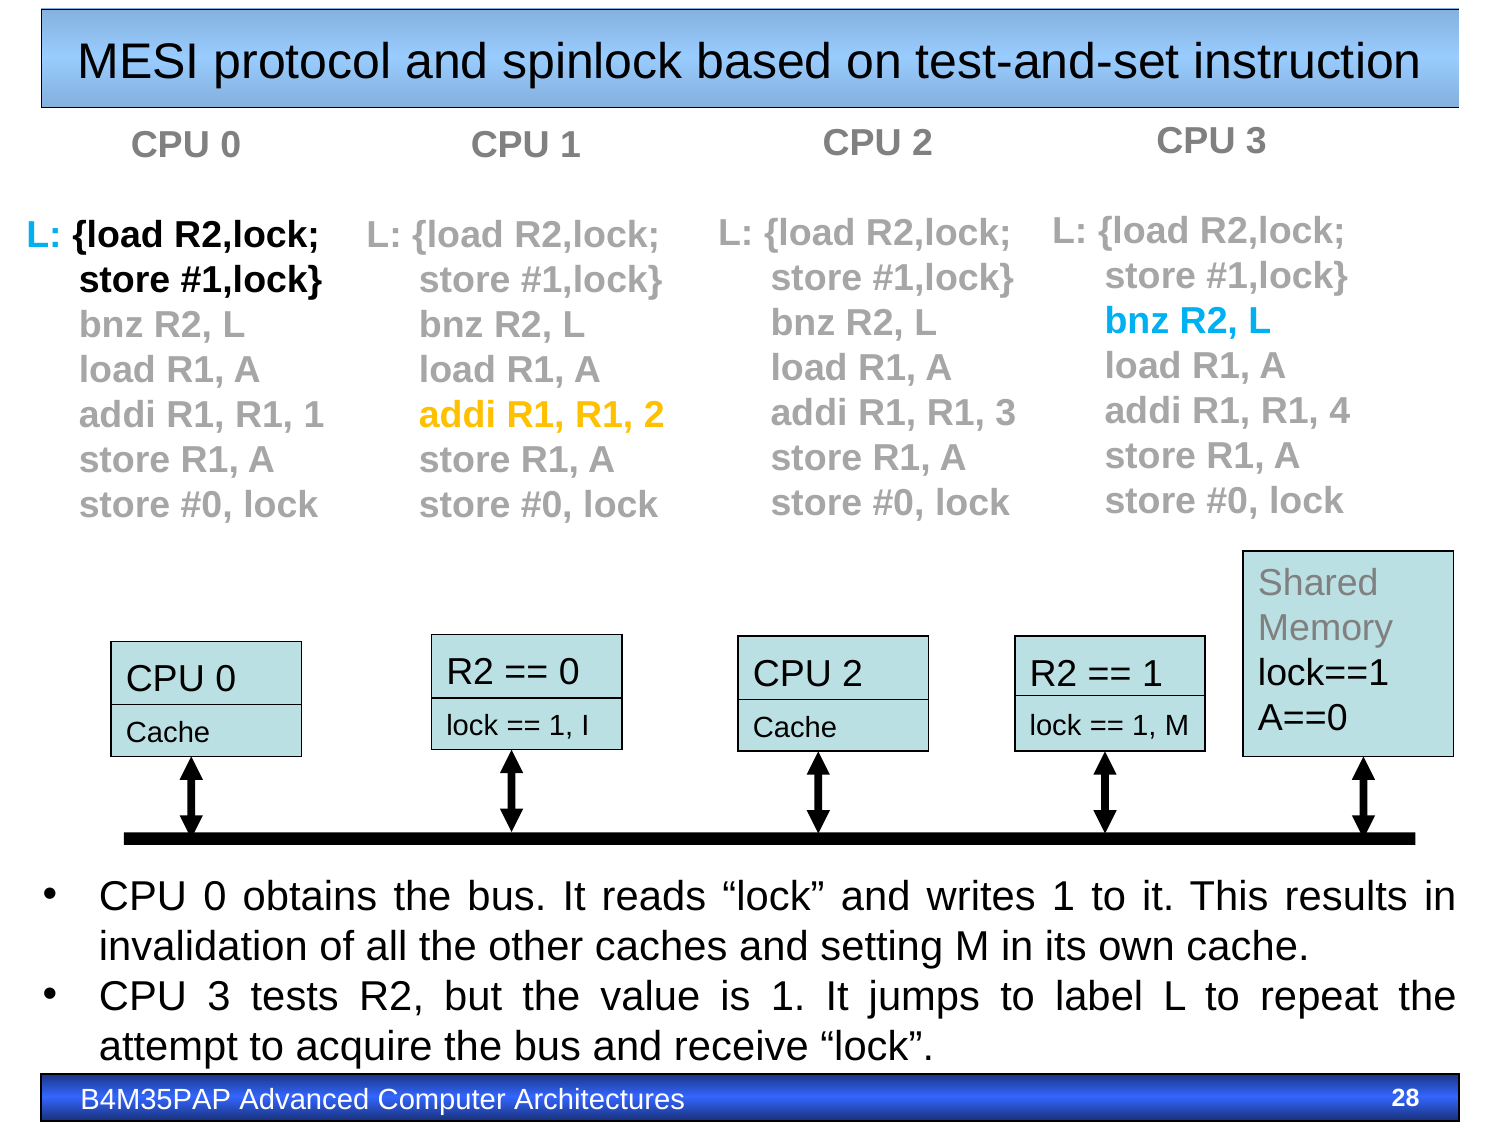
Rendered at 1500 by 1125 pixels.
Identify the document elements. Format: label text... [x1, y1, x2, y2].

text_box R2 == 1 [1014, 636, 1206, 695]
title MESI protocol and spinlock based on test-and-set instruction [41, 8, 1459, 108]
text_box Cache [111, 704, 302, 757]
text_box lock == 1, M [1014, 695, 1206, 752]
text_box R2 == 0 [431, 634, 622, 697]
text_box CPU 0 L: {load R2,lock; store #1,lock} bnz R2, L load R1, A addi R1, R1, 1 store R1, A store #0, lock [11, 112, 351, 533]
text_box CPU 1 L: {load R2,lock; store #1,lock} bnz R2, L load R1, A addi R1, R1, 2 store R1, A store #0, lock [351, 112, 701, 533]
text_box CPU 0 [111, 641, 302, 704]
text_box Shared Memory lock==1 A==0 [1243, 550, 1454, 757]
text_box CPU 0 obtains the bus. It reads “lock” and writes 1 to it. This results in invalidation of all the other caches and setting M in its own cache. CPU 3 tests R2, but the value is 1. It jumps to label L to repeat the attempt to acquire the bus and receive “lock”. [27, 861, 1473, 1077]
text_box lock == 1, I [431, 697, 622, 750]
text_box CPU 3 L: {load R2,lock; store #1,lock} bnz R2, L load R1, A addi R1, R1, 4 store R1, A store #0, lock [1037, 108, 1386, 529]
text_box CPU 2 L: {load R2,lock; store #1,lock} bnz R2, L load R1, A addi R1, R1, 3 store R1, A store #0, lock [703, 110, 1053, 531]
text_box CPU 2 [738, 636, 929, 699]
text_box Cache [738, 699, 929, 752]
